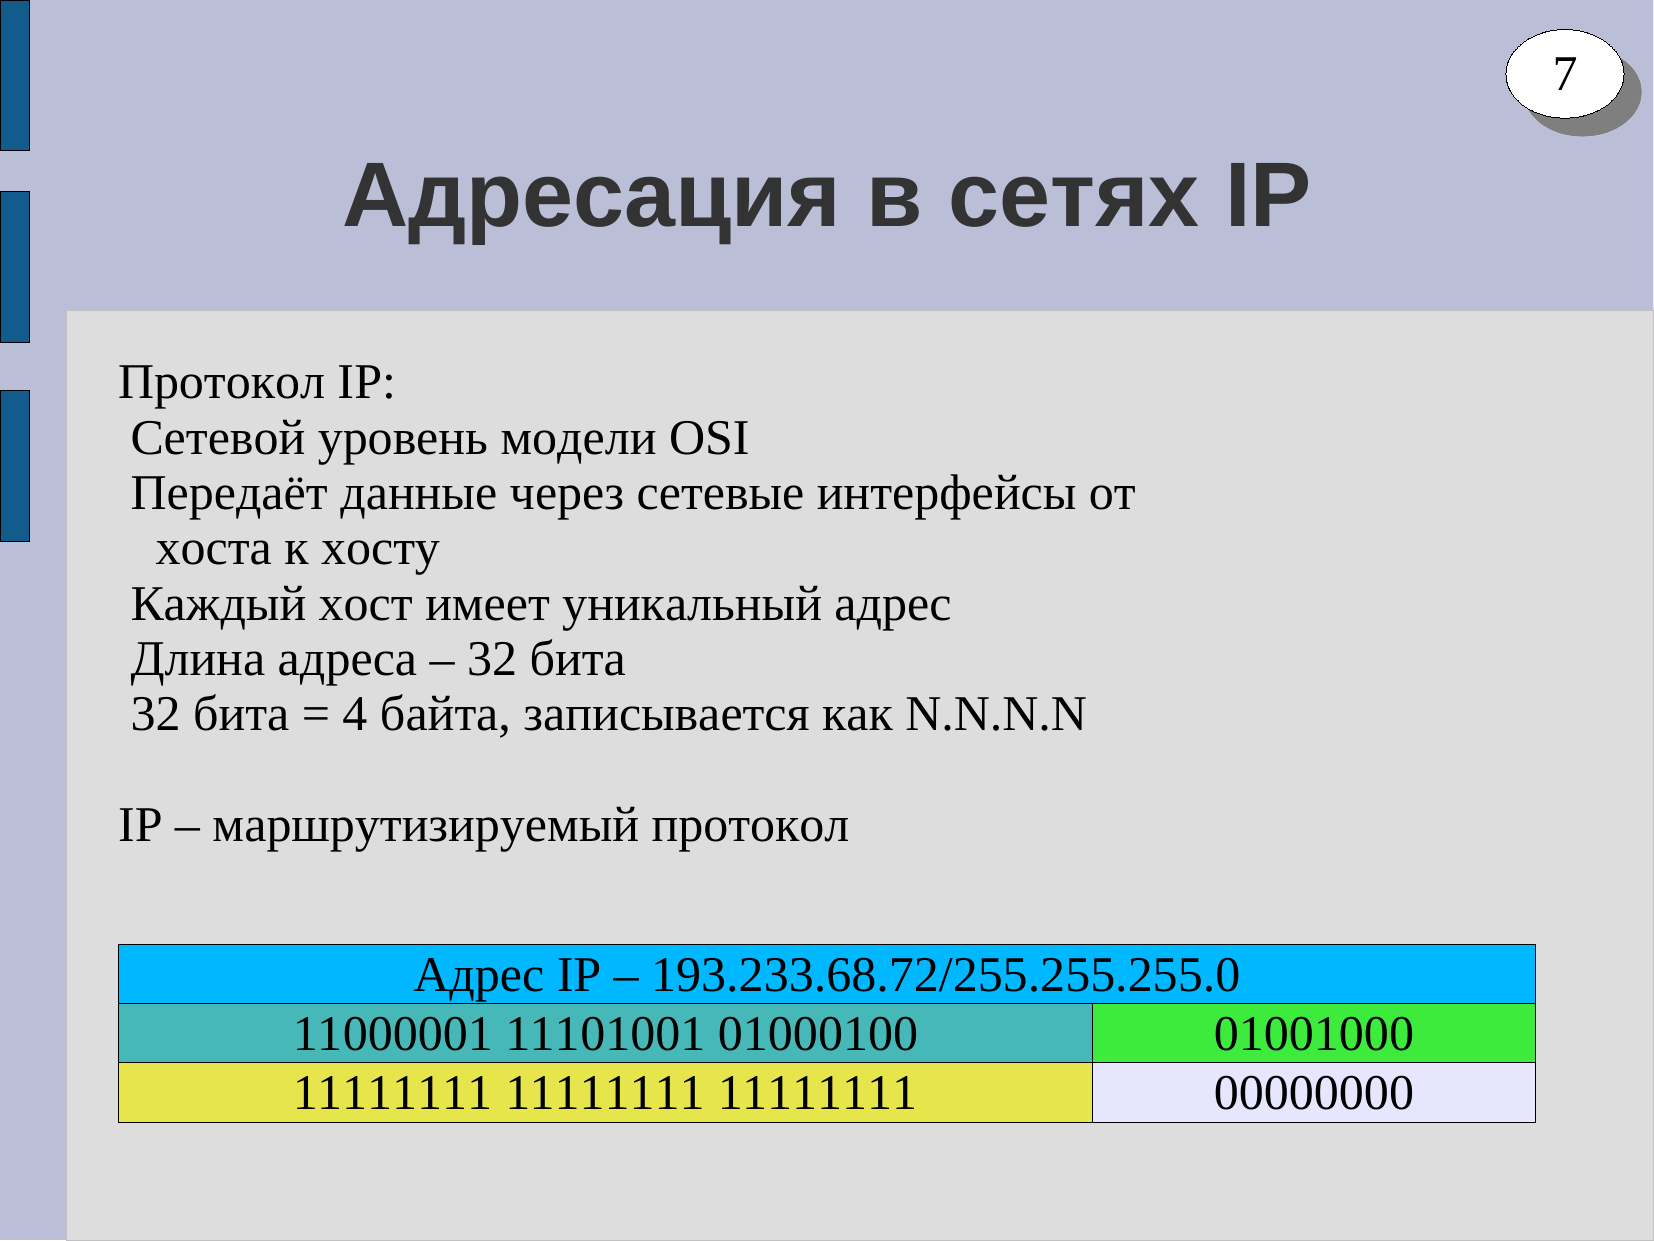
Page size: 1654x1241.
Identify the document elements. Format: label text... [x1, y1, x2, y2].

text_box 01001000 [1092, 1003, 1536, 1062]
title Адресация в сетях IP [121, 91, 1534, 299]
text_box Адрес IP – 193.233.68.72/255.255.255.0 [118, 944, 1536, 1003]
text_box 11000001 11101001 01000100 [118, 1003, 1092, 1062]
text_box Протокол IP: Сетевой уровень модели OSI Передаёт данные через сетевые интерфейсы от хоста к хосту Каждый хост имеет уникальный адрес Длина адреса – 32 бита 32 бита = 4 байта, записывается как N.N.N.N IP – маршрутизируемый протокол [118, 354, 1429, 944]
text_box 11111111 11111111 11111111 [118, 1062, 1092, 1123]
text_box 00000000 [1092, 1062, 1536, 1123]
text_box 7 [1505, 29, 1625, 119]
